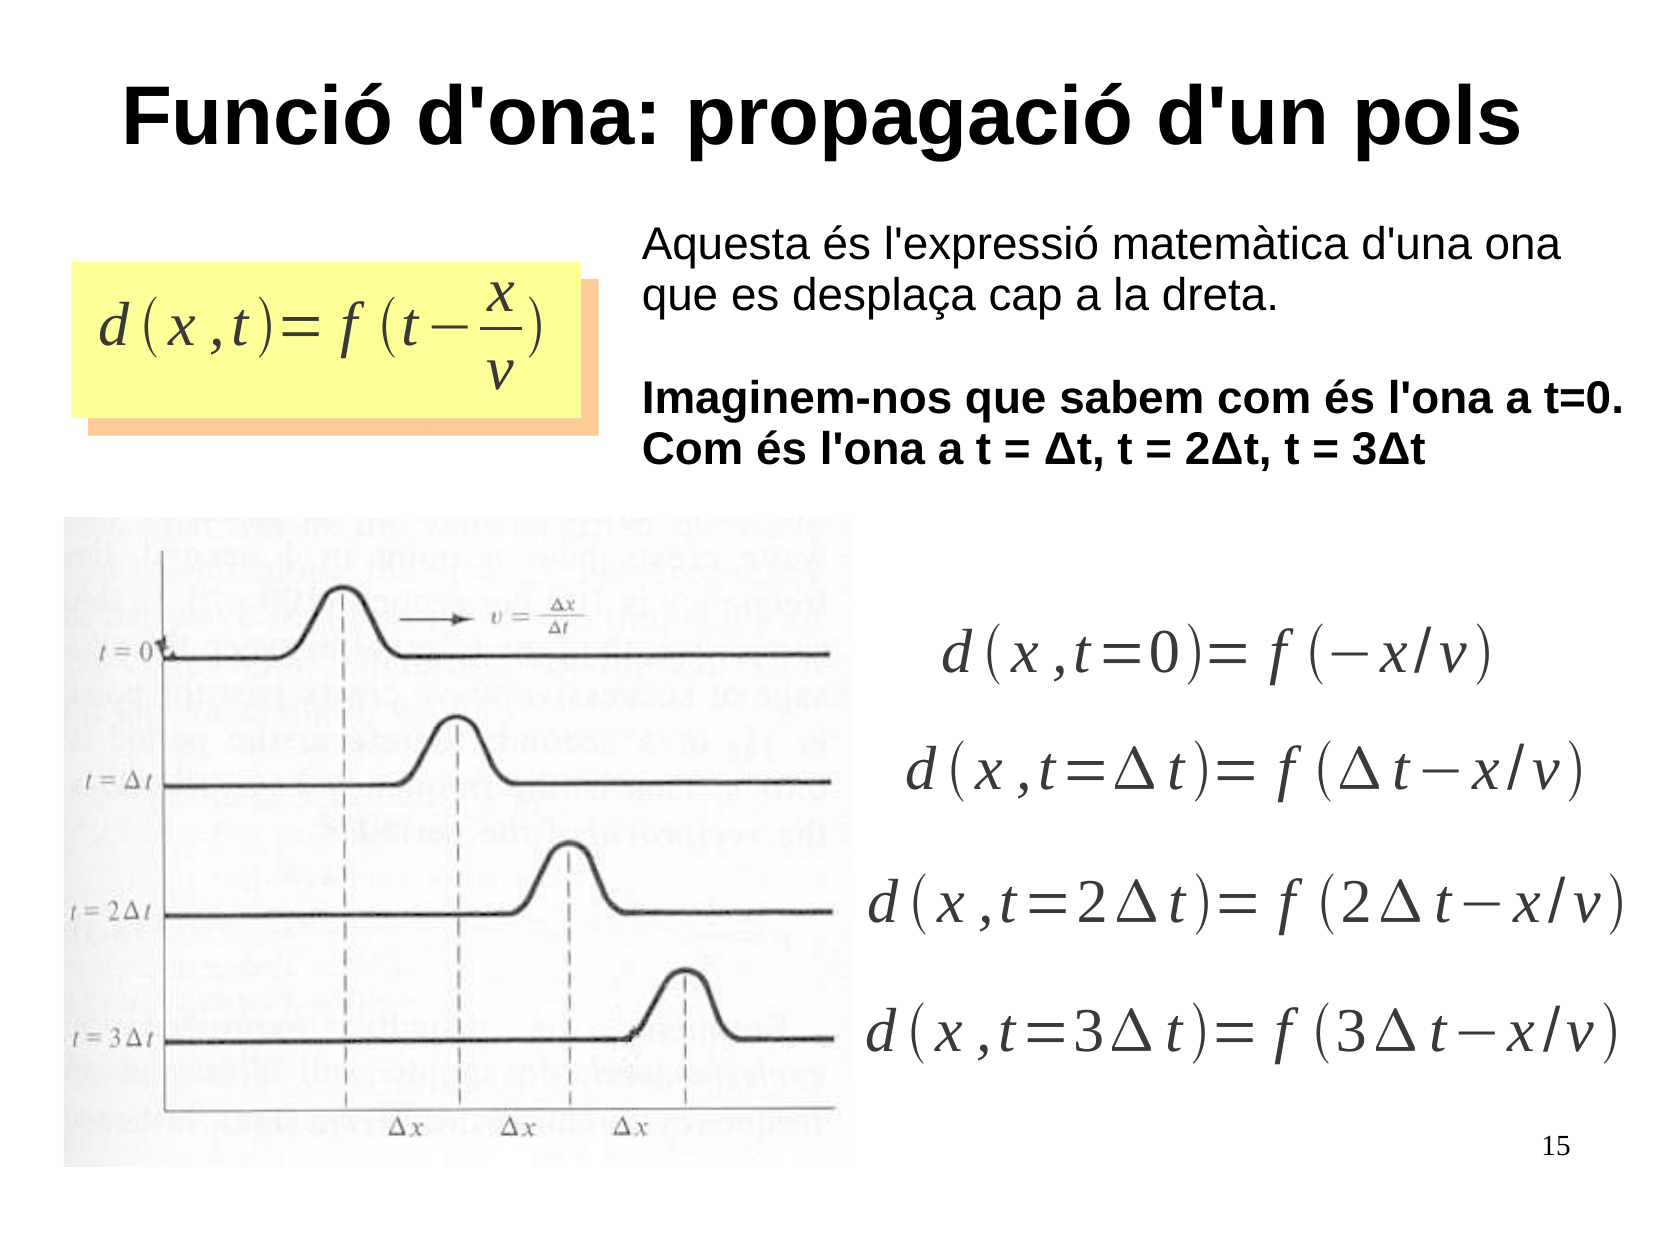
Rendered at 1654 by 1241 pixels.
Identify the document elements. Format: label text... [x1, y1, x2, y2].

chart [857, 995, 1627, 1067]
picture [63, 517, 852, 1167]
text_box Funció d'ona: propagació d'un pols [106, 62, 1577, 171]
chart [859, 866, 1633, 938]
chart [933, 616, 1499, 688]
chart [897, 732, 1591, 805]
chart [90, 255, 553, 403]
text_box [70, 262, 582, 419]
text_box Aquesta és l'expressió matemàtica d'una ona que es desplaça cap a la dreta. Imaginem-nos que sabem com és l'ona a t=0. Com és l'ona a t = Δt, t = 2Δt, t = 3Δt [627, 210, 1641, 482]
